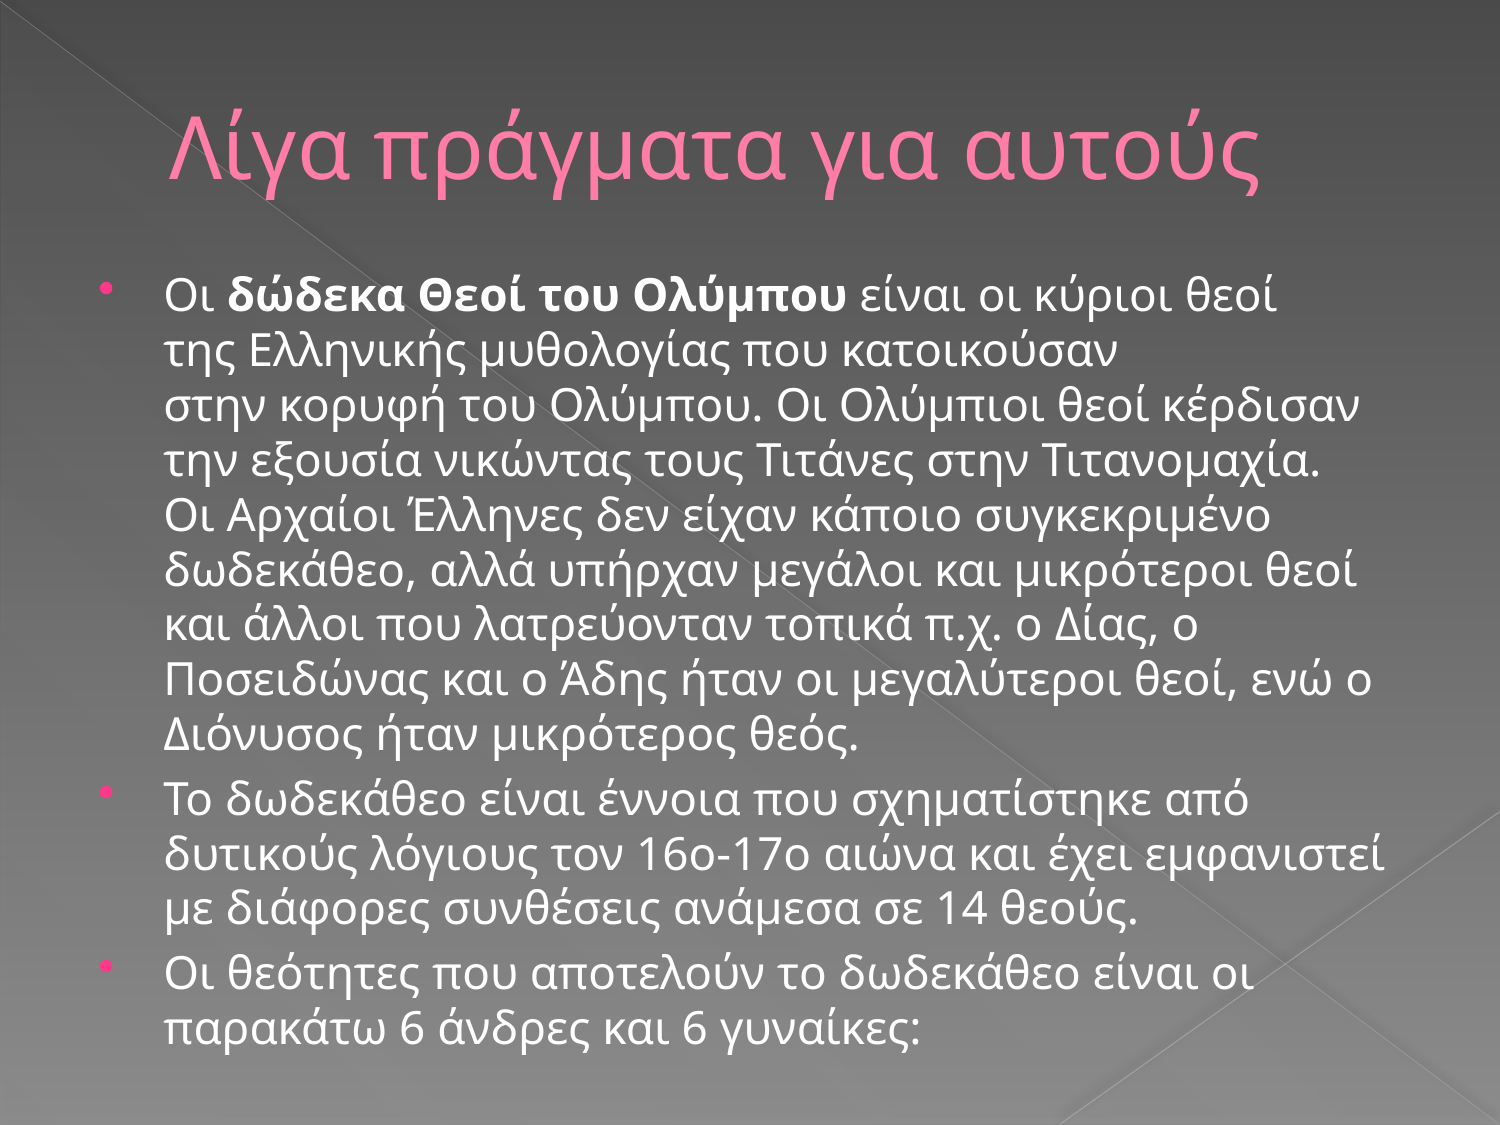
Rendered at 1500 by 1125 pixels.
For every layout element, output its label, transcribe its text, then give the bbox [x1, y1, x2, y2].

list Οι δώδεκα Θεοί του Ολύμπου είναι οι κύριοι θεοί της Ελληνικής μυθολογίας που κατοικούσαν στην κορυφή του Ολύμπου. Οι Ολύμπιοι θεοί κέρδισαν την εξουσία νικώντας τους Τιτάνες στην Τιτανομαχία. Οι Αρχαίοι Έλληνες δεν είχαν κάποιο συγκεκριμένο δωδεκάθεο, αλλά υπήρχαν μεγάλοι και μικρότεροι θεοί και άλλοι που λατρεύονταν τοπικά π.χ. ο Δίας, ο Ποσειδώνας και ο Άδης ήταν οι μεγαλύτεροι θεοί, ενώ ο Διόνυσος ήταν μικρότερος θεός. Το δωδεκάθεο είναι έννοια που σχηματίστηκε από δυτικούς λόγιους τον 16ο-17ο αιώνα και έχει εμφανιστεί με διάφορες συνθέσεις ανάμεσα σε 14 θεούς. Οι θεότητες που αποτελούν το δωδεκάθεο είναι οι παρακάτω 6 άνδρες και 6 γυναίκες: [75, 257, 1425, 1059]
title Λίγα πράγματα για αυτούς [75, 43, 1425, 247]
